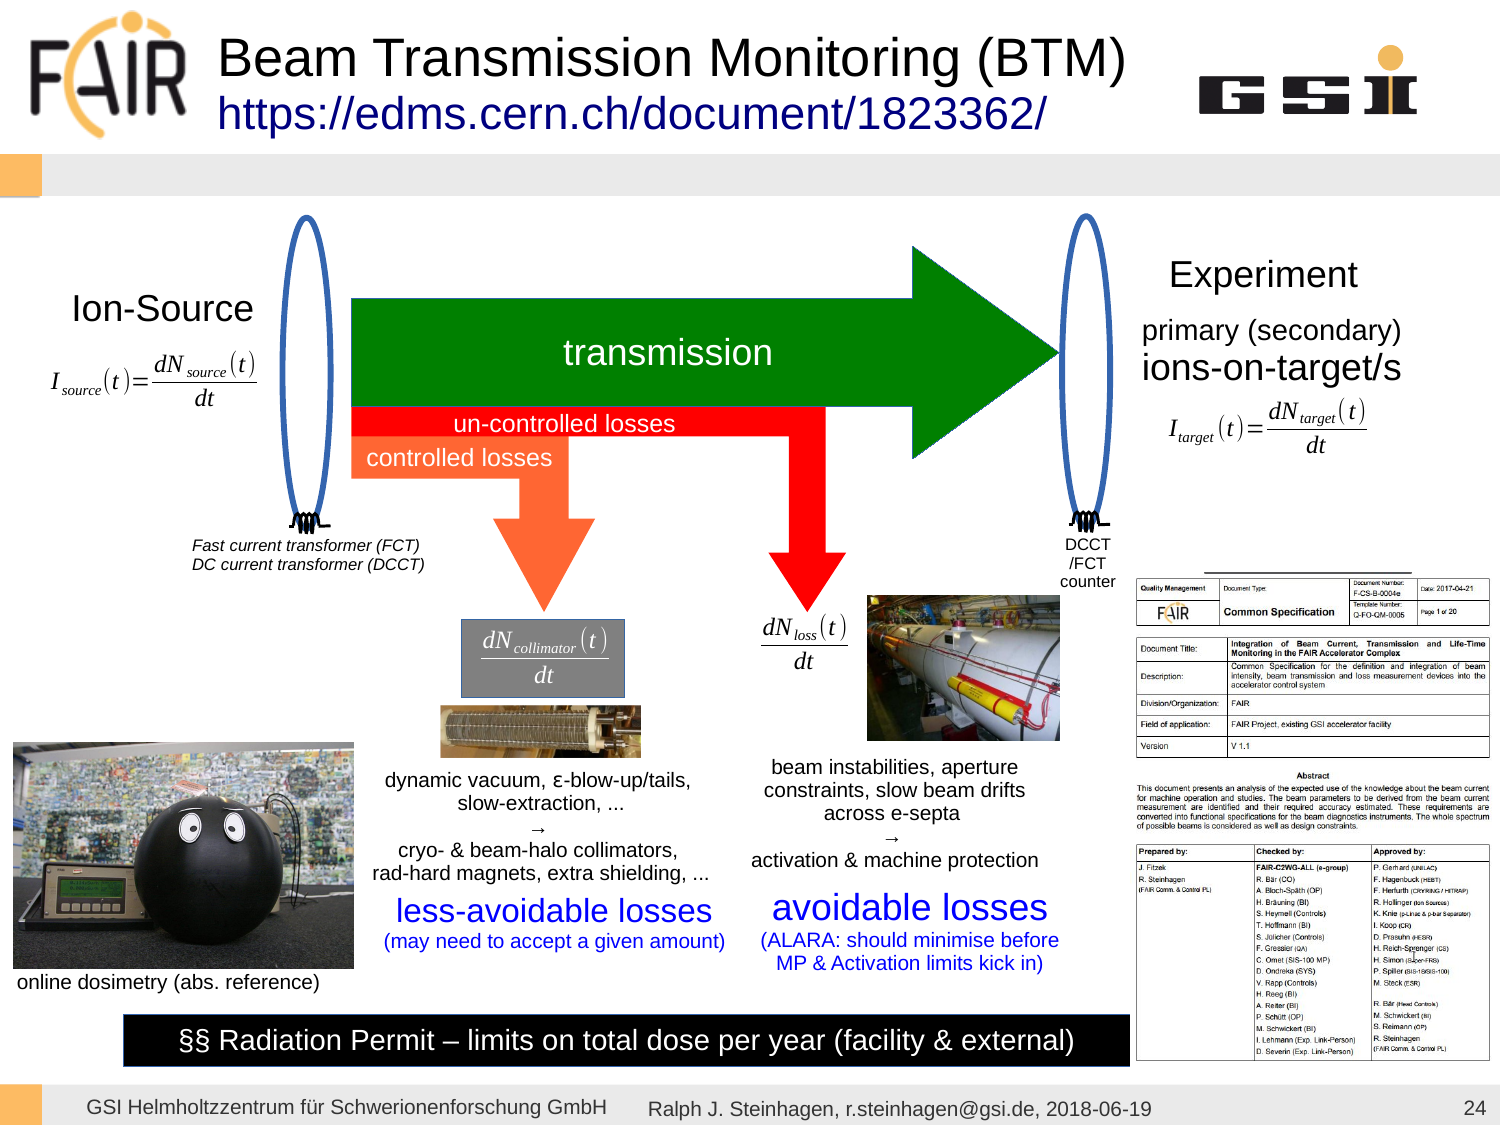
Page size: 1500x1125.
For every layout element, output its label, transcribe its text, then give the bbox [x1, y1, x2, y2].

chart [473, 625, 616, 689]
text_box online dosimetry (abs. reference) [2, 963, 336, 1002]
text_box §§ Radiation Permit – limits on total dose per year (facility & external) [123, 1014, 1130, 1067]
picture [43, 348, 264, 413]
text_box un-controlled losses [438, 407, 745, 445]
text_box primary (secondary) ions-on-target/s [1127, 306, 1418, 397]
text_box [461, 619, 625, 698]
picture [30, 9, 187, 141]
title Beam Transmission Monitoring (BTM) https://edms.cern.ch/document/1823362/ [217, 20, 1180, 147]
text_box avoidable losses (ALARA: should minimise before MP & Activation limits kick in) [739, 879, 1081, 983]
picture [1130, 572, 1496, 1067]
text_box [745, 407, 847, 612]
text_box less-avoidable losses (may need to accept a given amount) [362, 885, 747, 961]
text_box dynamic vacuum, ε-blow-up/tails, slow-extraction, ... → cryo- & beam-halo collimators, rad-hard magnets, extra shielding, ... [357, 760, 739, 924]
text_box Ion-Source [56, 279, 270, 337]
text_box DCCT /FCT counter [1045, 527, 1131, 599]
text_box transmission [351, 246, 1059, 459]
text_box [492, 480, 596, 613]
text_box controlled losses [351, 437, 571, 480]
text_box Experiment [1154, 246, 1374, 303]
picture [1197, 42, 1419, 117]
text_box Fast current transformer (FCT) DC current transformer (DCCT) [177, 529, 440, 582]
picture [13, 742, 354, 969]
picture [753, 612, 855, 676]
picture [867, 595, 1060, 741]
picture [1160, 395, 1374, 460]
text_box beam instabilities, aperture constraints, slow beam drifts across e-septa → activation & machine protection [736, 747, 1076, 881]
picture [440, 705, 641, 758]
text_box [351, 407, 438, 437]
